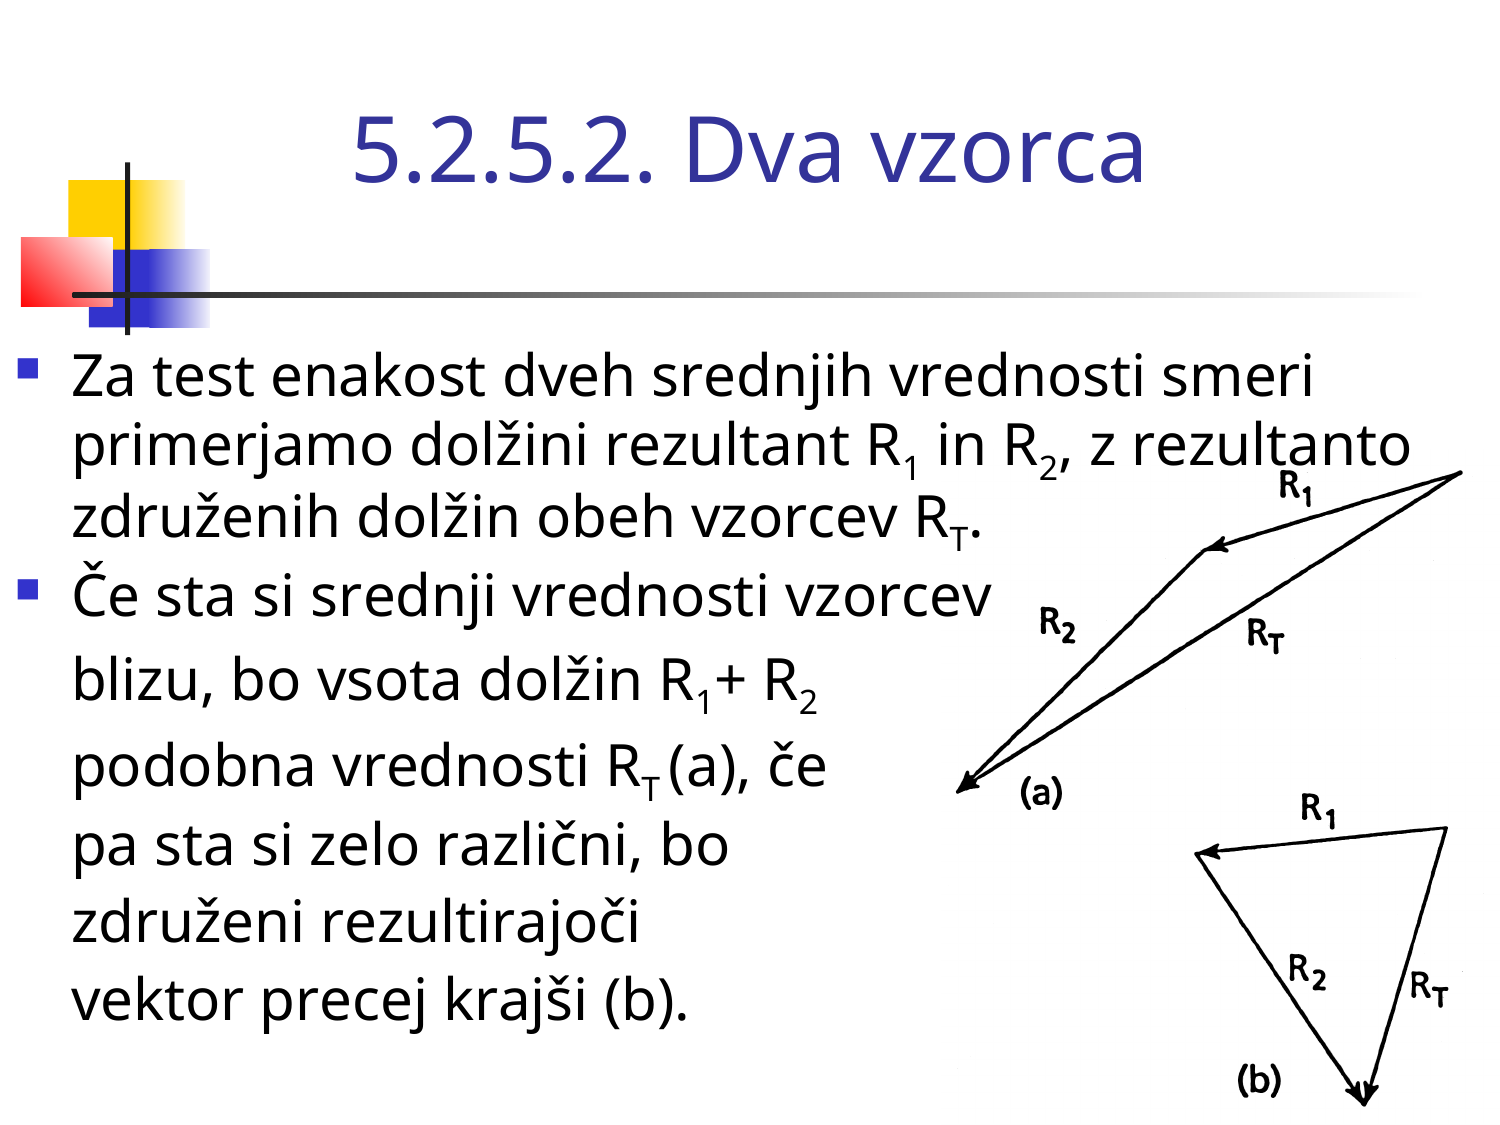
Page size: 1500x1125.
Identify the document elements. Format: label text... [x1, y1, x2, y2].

title 5.2.5.2. Dva vzorca [0, 35, 1500, 209]
picture [941, 1042, 1500, 1125]
list Za test enakost dveh srednjih vrednosti smeri primerjamo dolžini rezultant R1 in R2, z rezultanto združenih dolžin obeh vzorcev RT. Če sta si srednji vrednosti vzorcev blizu, bo vsota dolžin R1+ R2 podobna vrednosti RT (a), če pa sta si zelo različni, bo združeni rezultirajoči vektor precej krajši (b). [0, 338, 1500, 1042]
